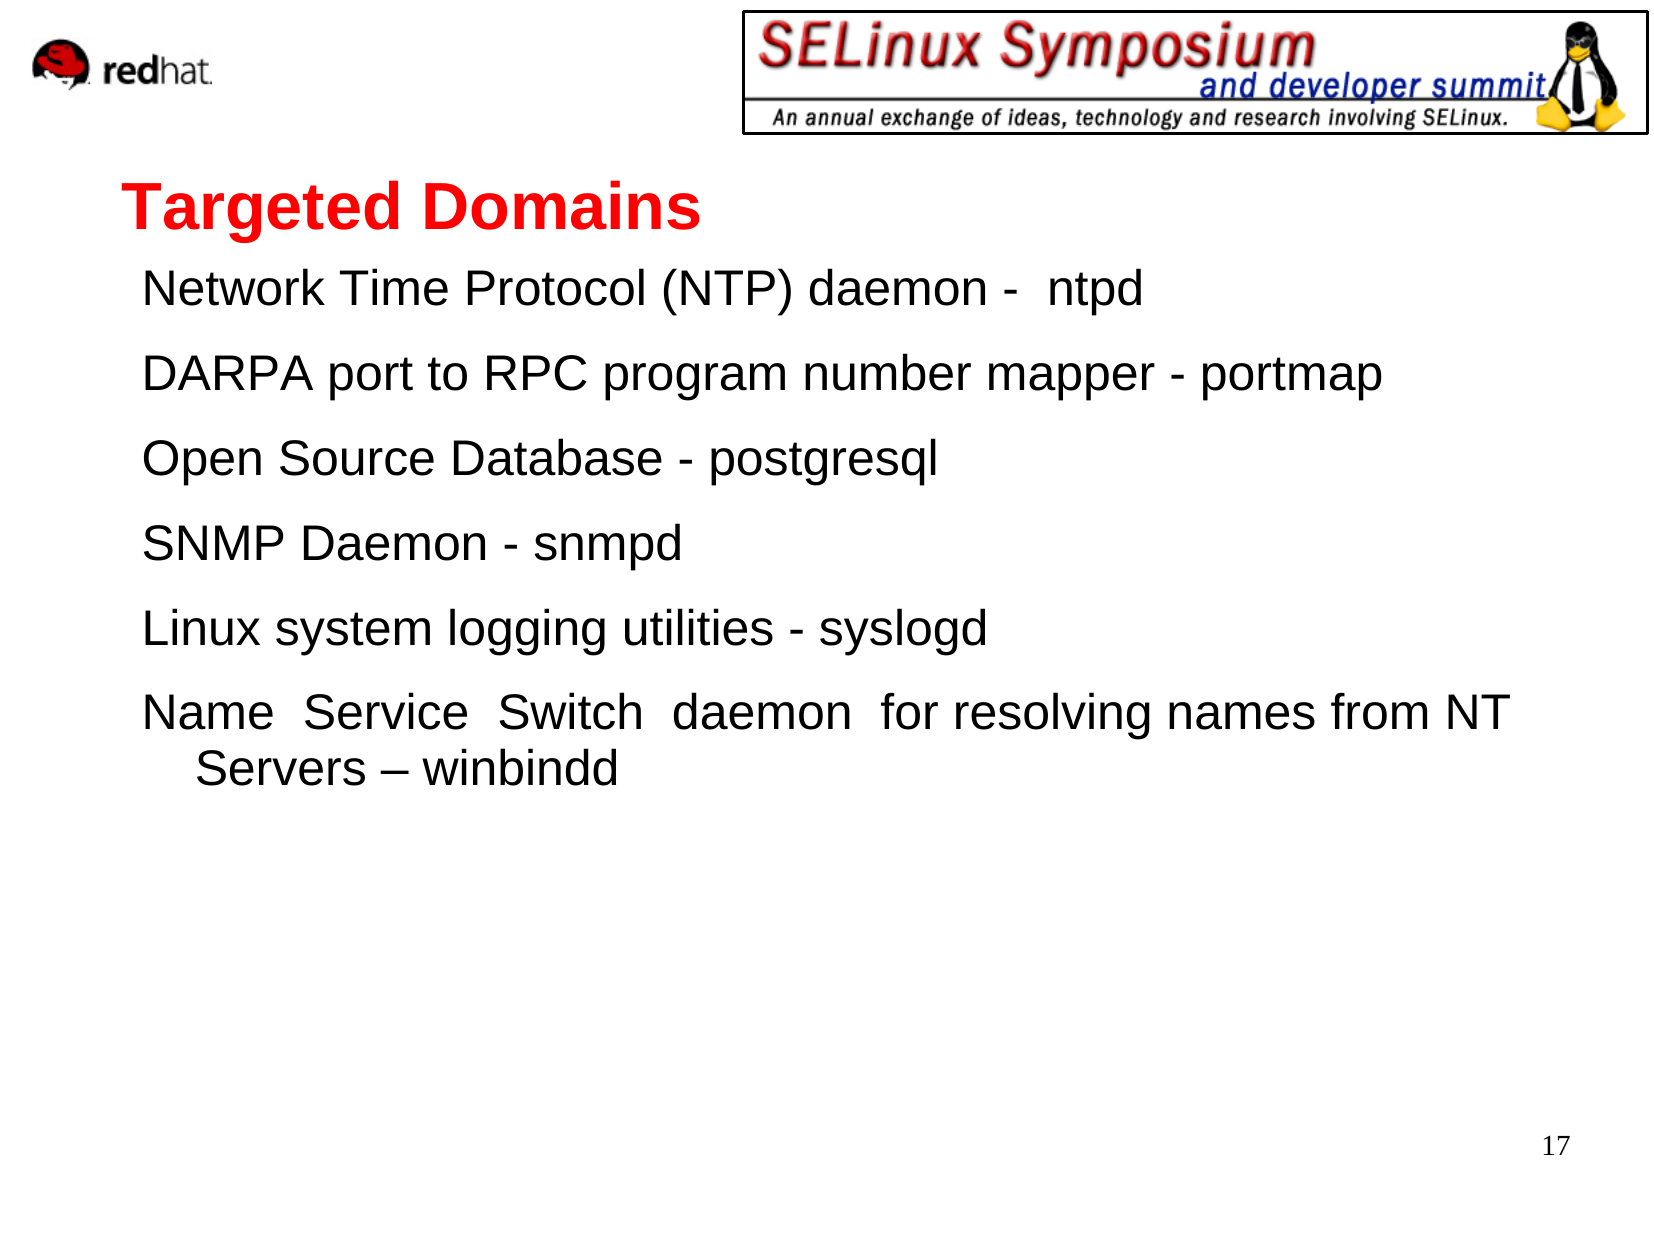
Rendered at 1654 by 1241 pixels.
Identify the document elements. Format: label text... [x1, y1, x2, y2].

title Targeted Domains [121, 102, 1534, 310]
picture [745, 13, 1646, 132]
picture [31, 37, 212, 98]
list Network Time Protocol (NTP) daemon - ntpd DARPA port to RPC program number mapper - portmap Open Source Database - postgresql SNMP Daemon - snmpd Linux system logging utilities - syslogd Name Service Switch daemon for resolving names from NT Servers – winbindd [124, 260, 1537, 1042]
